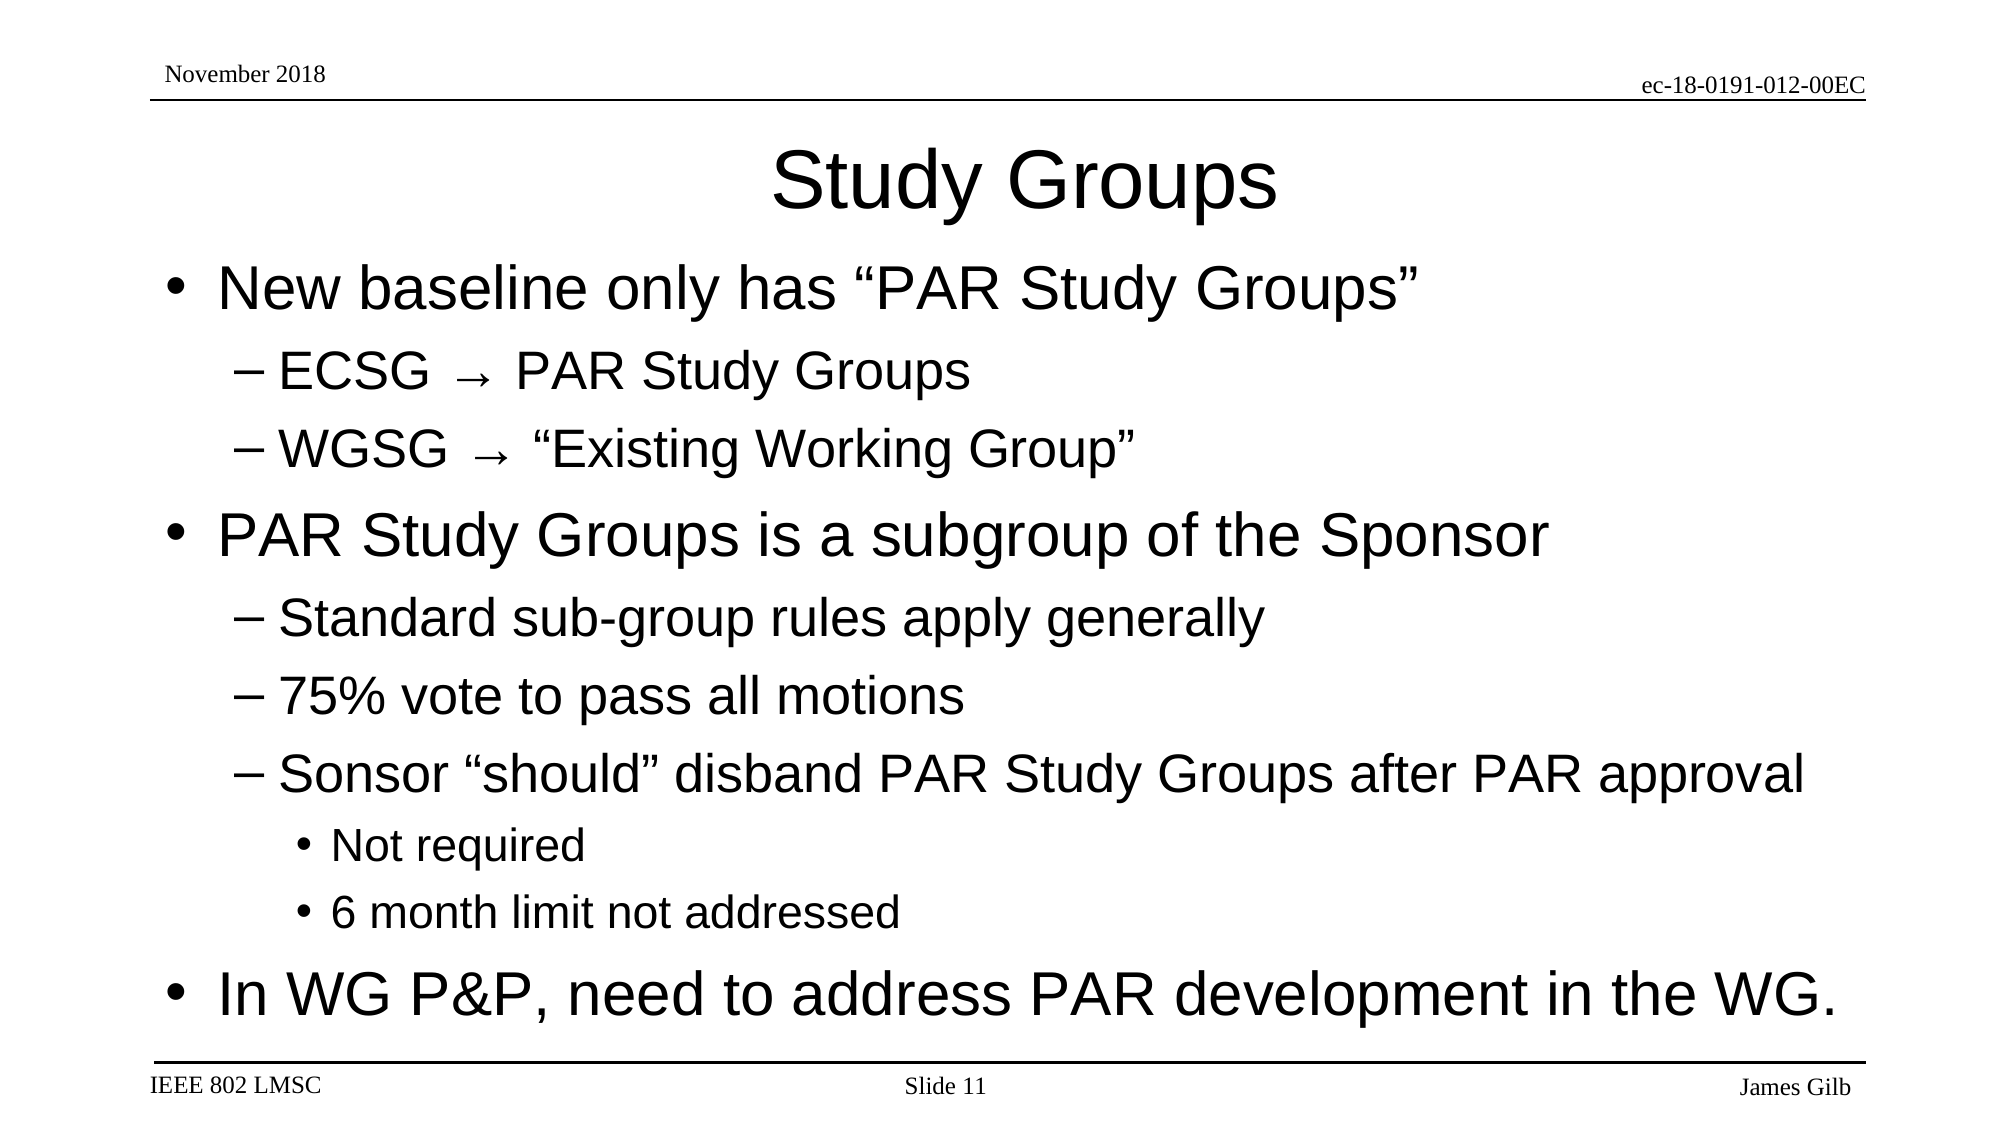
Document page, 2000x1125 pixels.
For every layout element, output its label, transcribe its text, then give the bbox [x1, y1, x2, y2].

title Study Groups [149, 112, 1900, 238]
list New baseline only has “PAR Study Groups” ECSG → PAR Study Groups WGSG → “Existing Working Group” PAR Study Groups is a subgroup of the Sponsor Standard sub-group rules apply generally 75% vote to pass all motions Sonsor “should” disband PAR Study Groups after PAR approval Not required 6 month limit not addressed In WG P&P, need to address PAR development in the WG. [149, 239, 1900, 1051]
